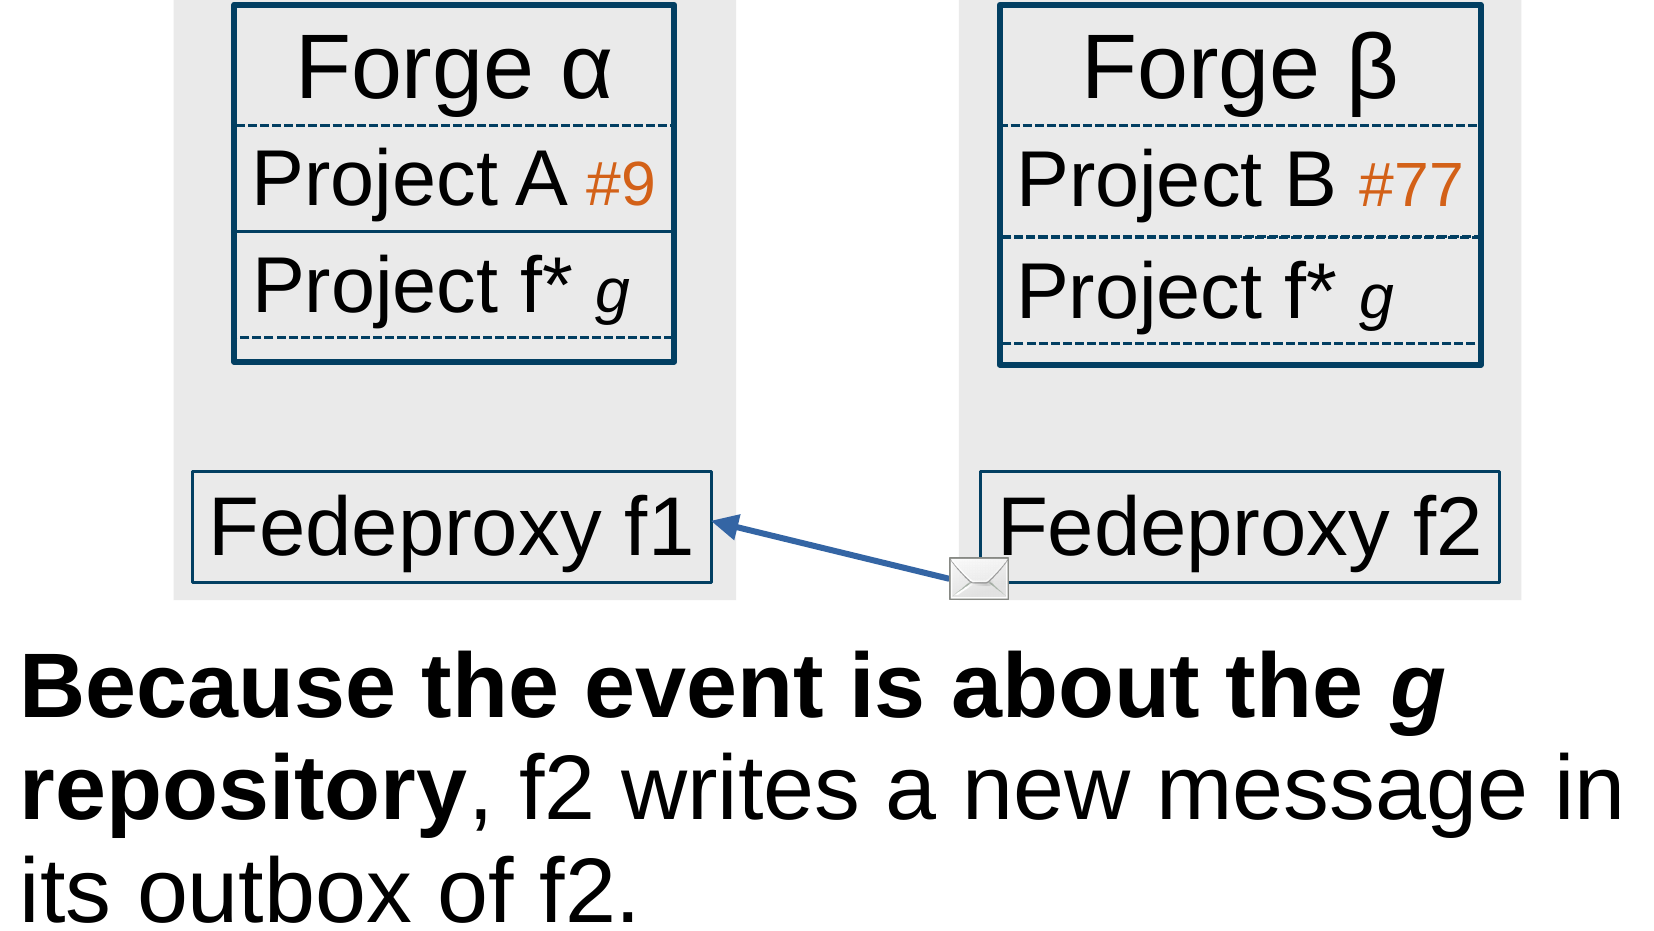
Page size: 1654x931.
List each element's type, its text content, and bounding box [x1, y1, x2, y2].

text_box Project B #77 [1000, 125, 1481, 237]
text_box Project f* g [999, 237, 1481, 344]
text_box [173, 0, 737, 601]
text_box Forge β [999, 344, 1481, 365]
picture [949, 557, 1009, 601]
text_box Forge α [234, 4, 675, 362]
title Because the event is about the g repository, f2 writes a new message in its outbox of f2. [19, 634, 1633, 931]
text_box Fedeproxy f1 [192, 471, 712, 583]
text_box Forge β [999, 4, 1481, 125]
text_box Project f* g [235, 231, 673, 338]
text_box Project A #9 [235, 125, 673, 231]
text_box [958, 0, 1522, 601]
text_box Fedeproxy f2 [980, 471, 1500, 583]
